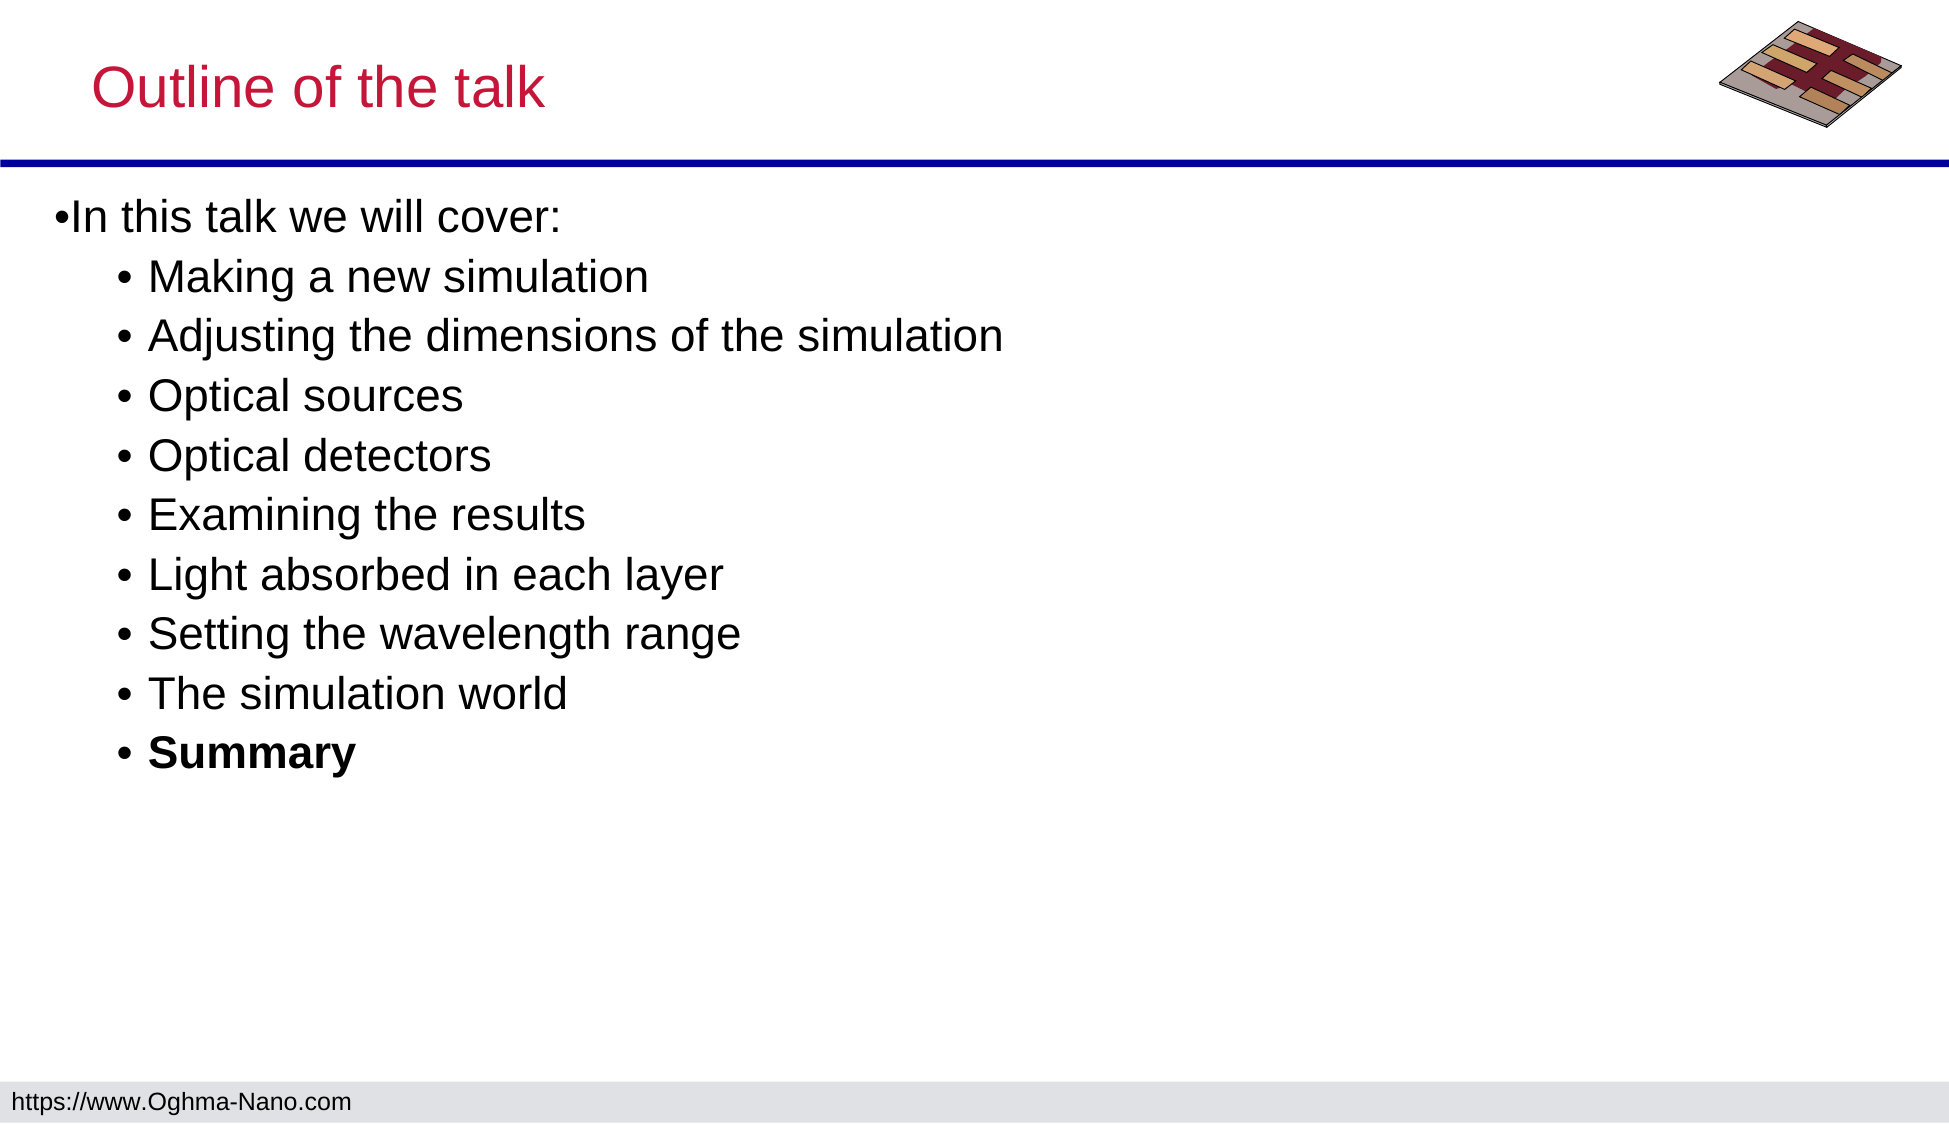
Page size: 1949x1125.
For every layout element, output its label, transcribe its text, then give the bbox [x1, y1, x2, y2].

title Outline of the talk [76, 34, 1685, 140]
list In this talk we will cover: Making a new simulation Adjusting the dimensions of the simulation Optical sources Optical detectors Examining the results Light absorbed in each layer Setting the wavelength range The simulation world Summary [54, 191, 1662, 779]
